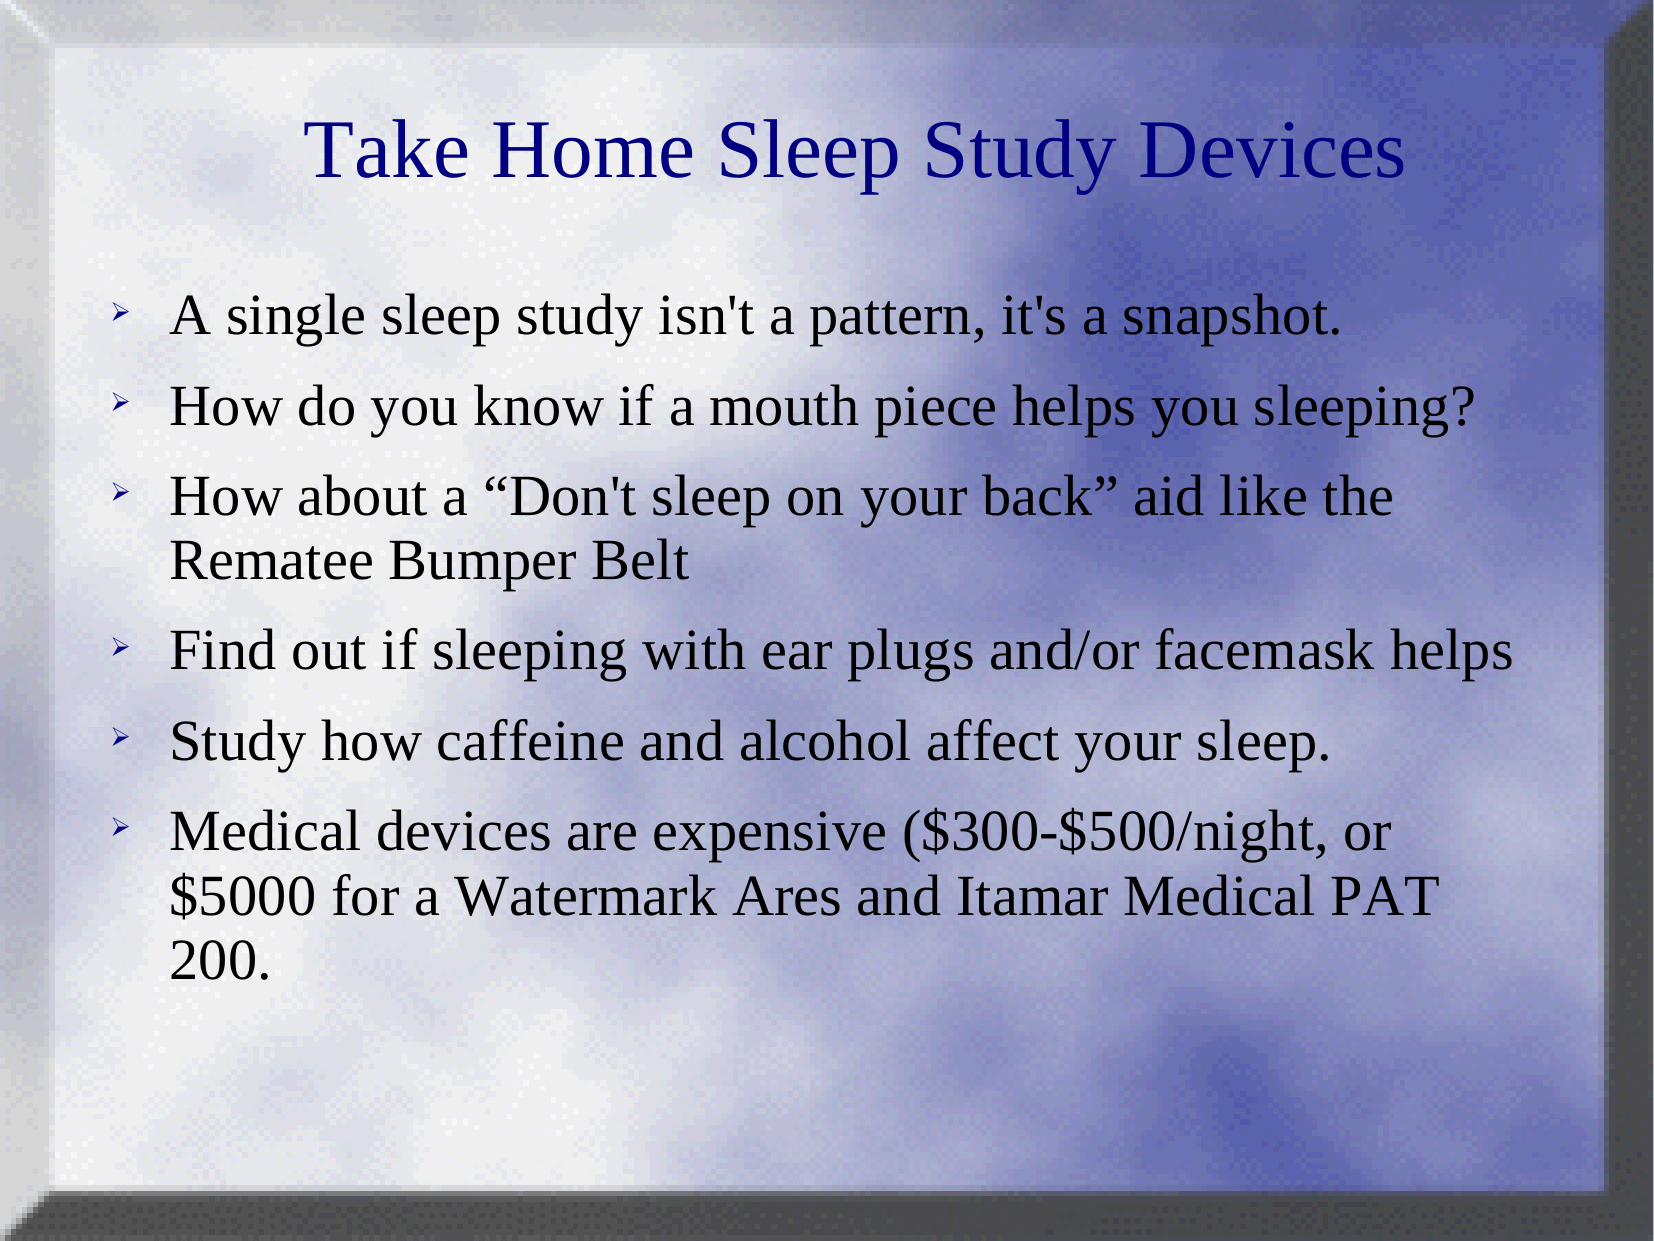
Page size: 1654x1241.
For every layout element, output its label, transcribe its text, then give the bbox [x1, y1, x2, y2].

list A single sleep study isn't a pattern, it's a snapshot. How do you know if a mouth piece helps you sleeping? How about a “Don't sleep on your back” aid like the Rematee Bumper Belt Find out if sleeping with ear plugs and/or facemask helps Study how caffeine and alcohol affect your sleep. Medical devices are expensive ($300-$500/night, or $5000 for a Watermark Ares and Itamar Medical PAT 200. [110, 282, 1523, 1088]
title Take Home Sleep Study Devices [197, 96, 1515, 203]
picture [0, 0, 1654, 1241]
